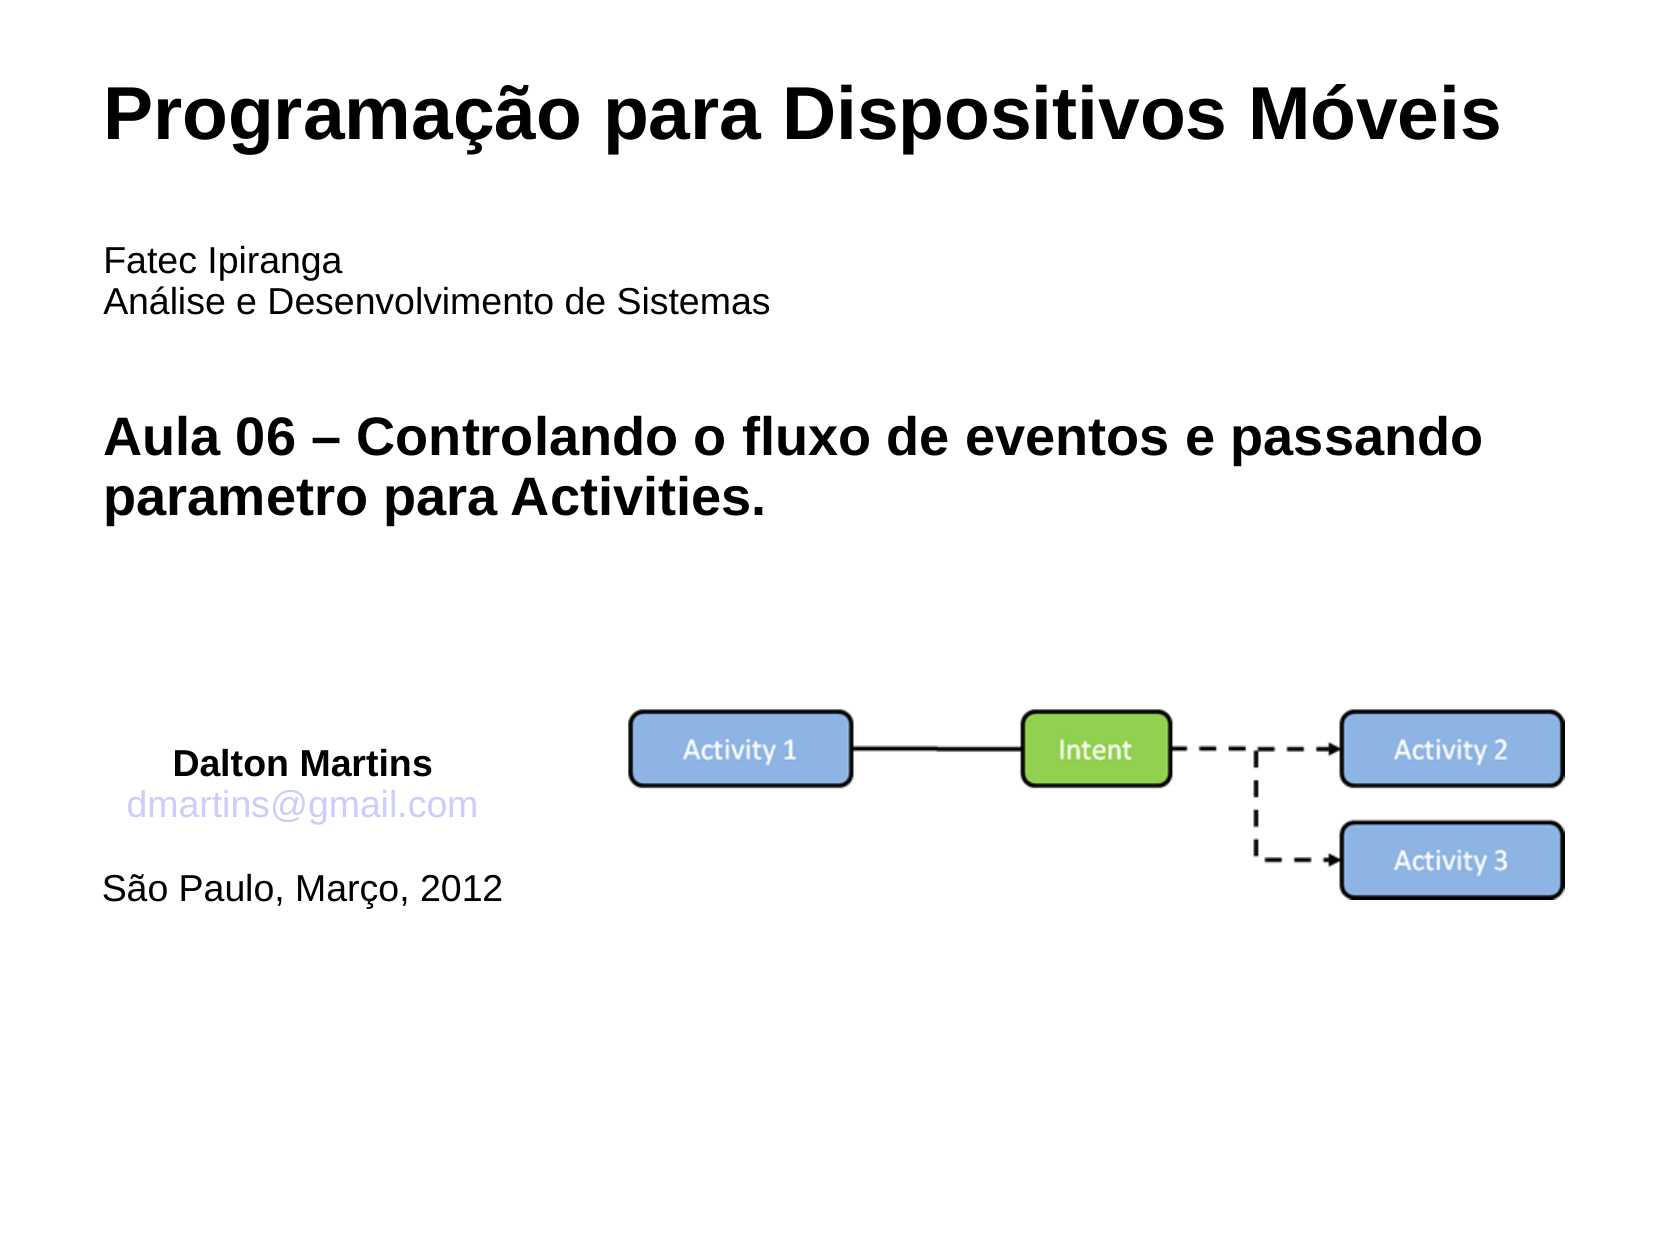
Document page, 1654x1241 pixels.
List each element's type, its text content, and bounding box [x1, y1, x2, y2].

text_box Dalton Martins dmartins@gmail.com São Paulo, Março, 2012 [88, 732, 517, 916]
picture [627, 708, 1565, 900]
text_box Programação para Dispositivos Móveis Fatec Ipiranga Análise e Desenvolvimento de Sistemas Aula 06 – Controlando o fluxo de eventos e passando parametro para Activities. [88, 59, 1625, 296]
